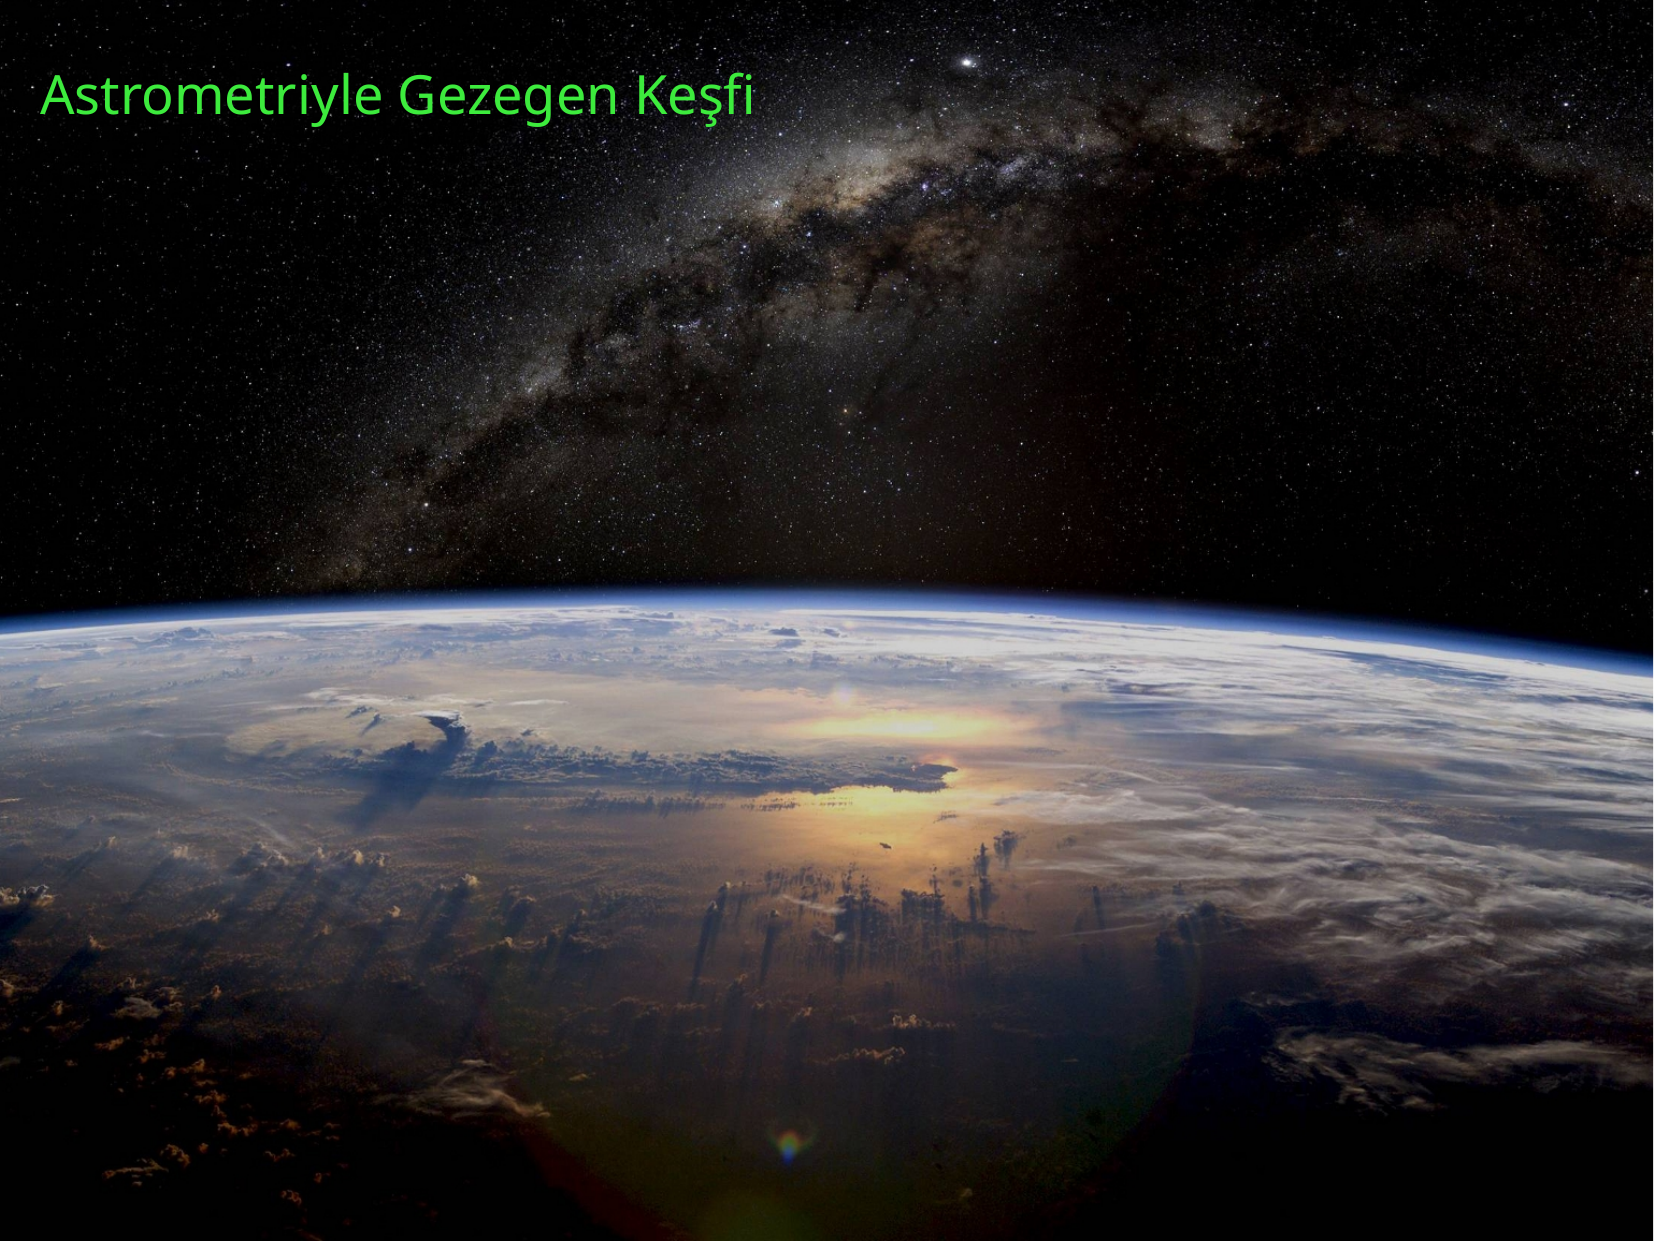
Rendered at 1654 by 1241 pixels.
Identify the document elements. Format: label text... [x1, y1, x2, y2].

text_box Astrometriyle Gezegen Keşfi [25, 52, 1167, 175]
picture [0, 0, 1654, 1241]
